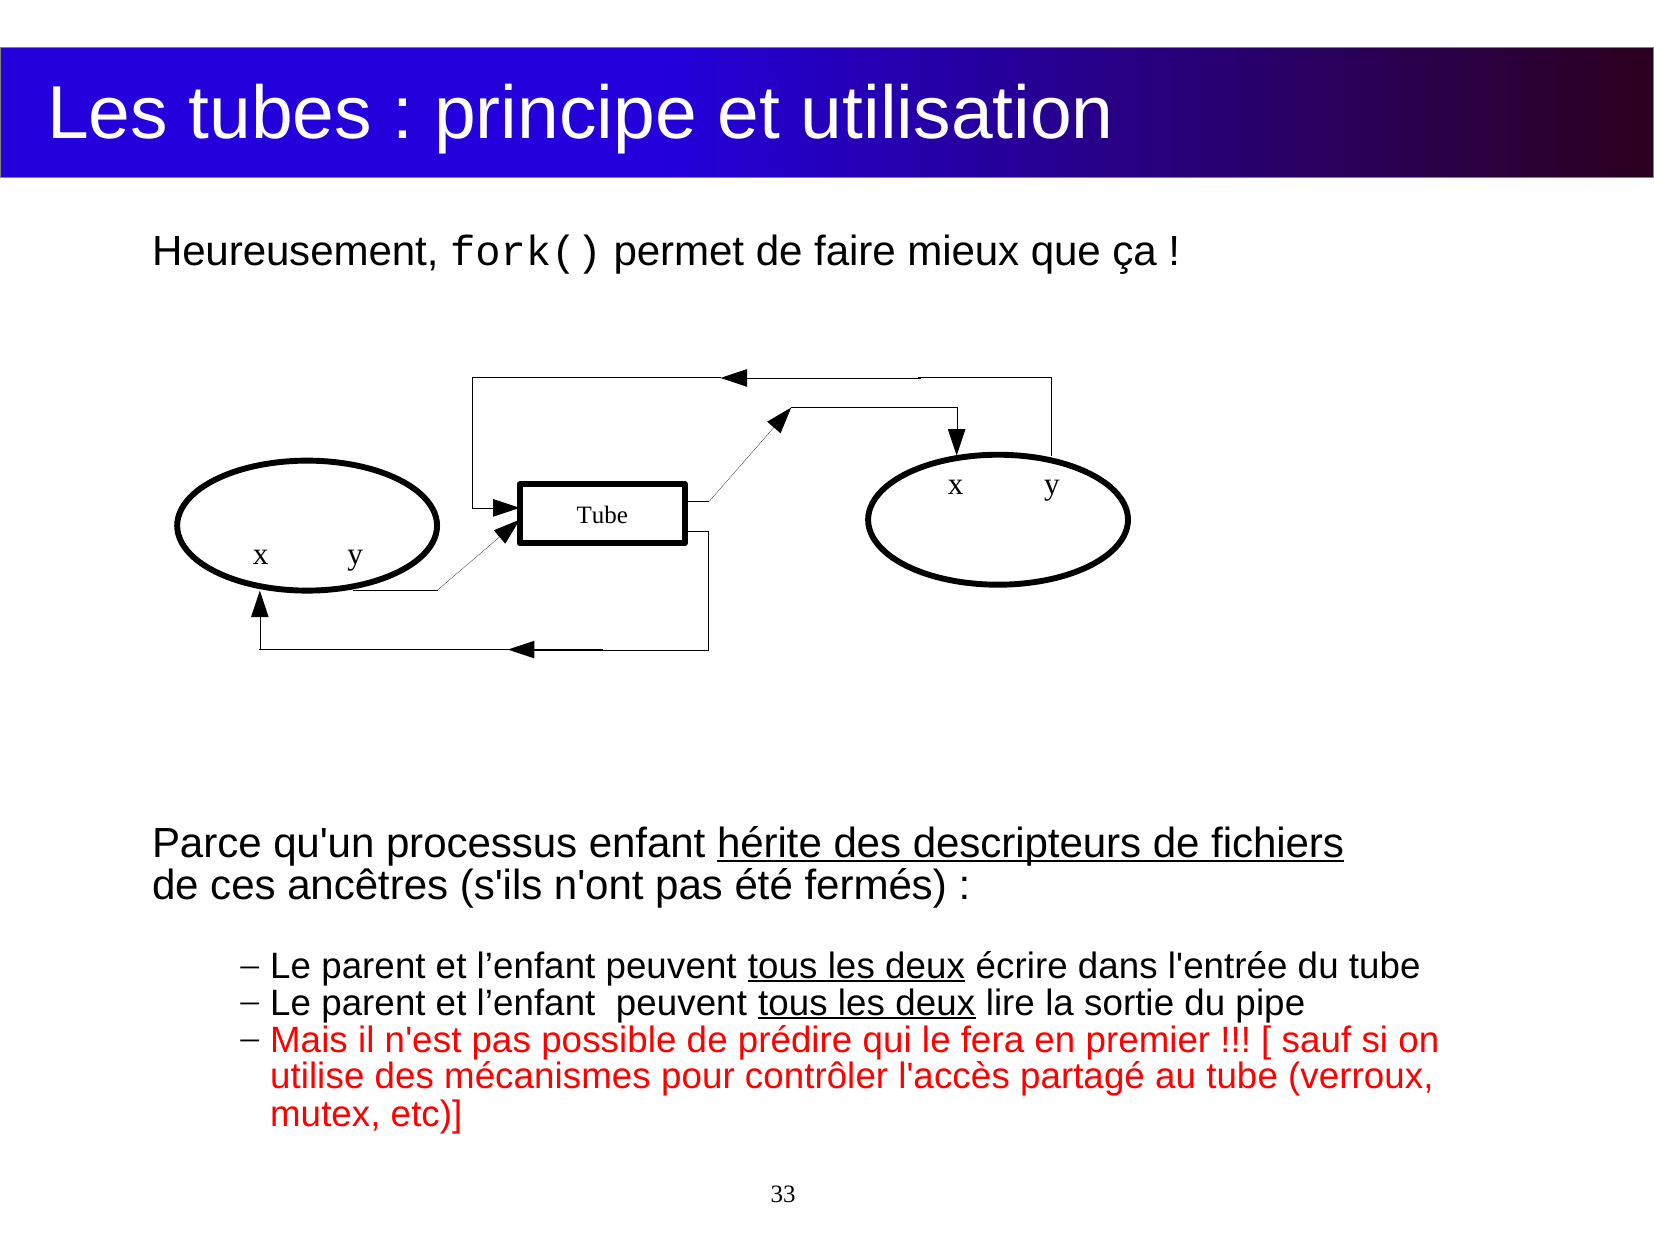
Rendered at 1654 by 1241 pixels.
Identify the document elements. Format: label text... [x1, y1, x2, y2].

text_box x [933, 455, 979, 508]
text_box y [332, 526, 378, 579]
text_box x [238, 526, 284, 579]
text_box Tube [519, 484, 686, 544]
text_box y [1029, 455, 1075, 508]
text_box [868, 454, 1129, 585]
list Heureusement, fork() permet de faire mieux que ça ! Parce qu'un processus enfant hérite des descripteurs de fichiers de ces ancêtres (s'ils n'ont pas été fermés) : Le parent et l’enfant peuvent tous les deux écrire dans l'entrée du tube Le parent et l’enfant peuvent tous les deux lire la sortie du pipe Mais il n'est pas possible de prédire qui le fera en premier !!! [ sauf si on utilise des mécanismes pour contrôler l'accès partagé au tube (verroux, mutex, etc)] [116, 231, 1528, 1134]
text_box [177, 460, 438, 591]
title Les tubes : principe et utilisation [47, 6, 1477, 225]
